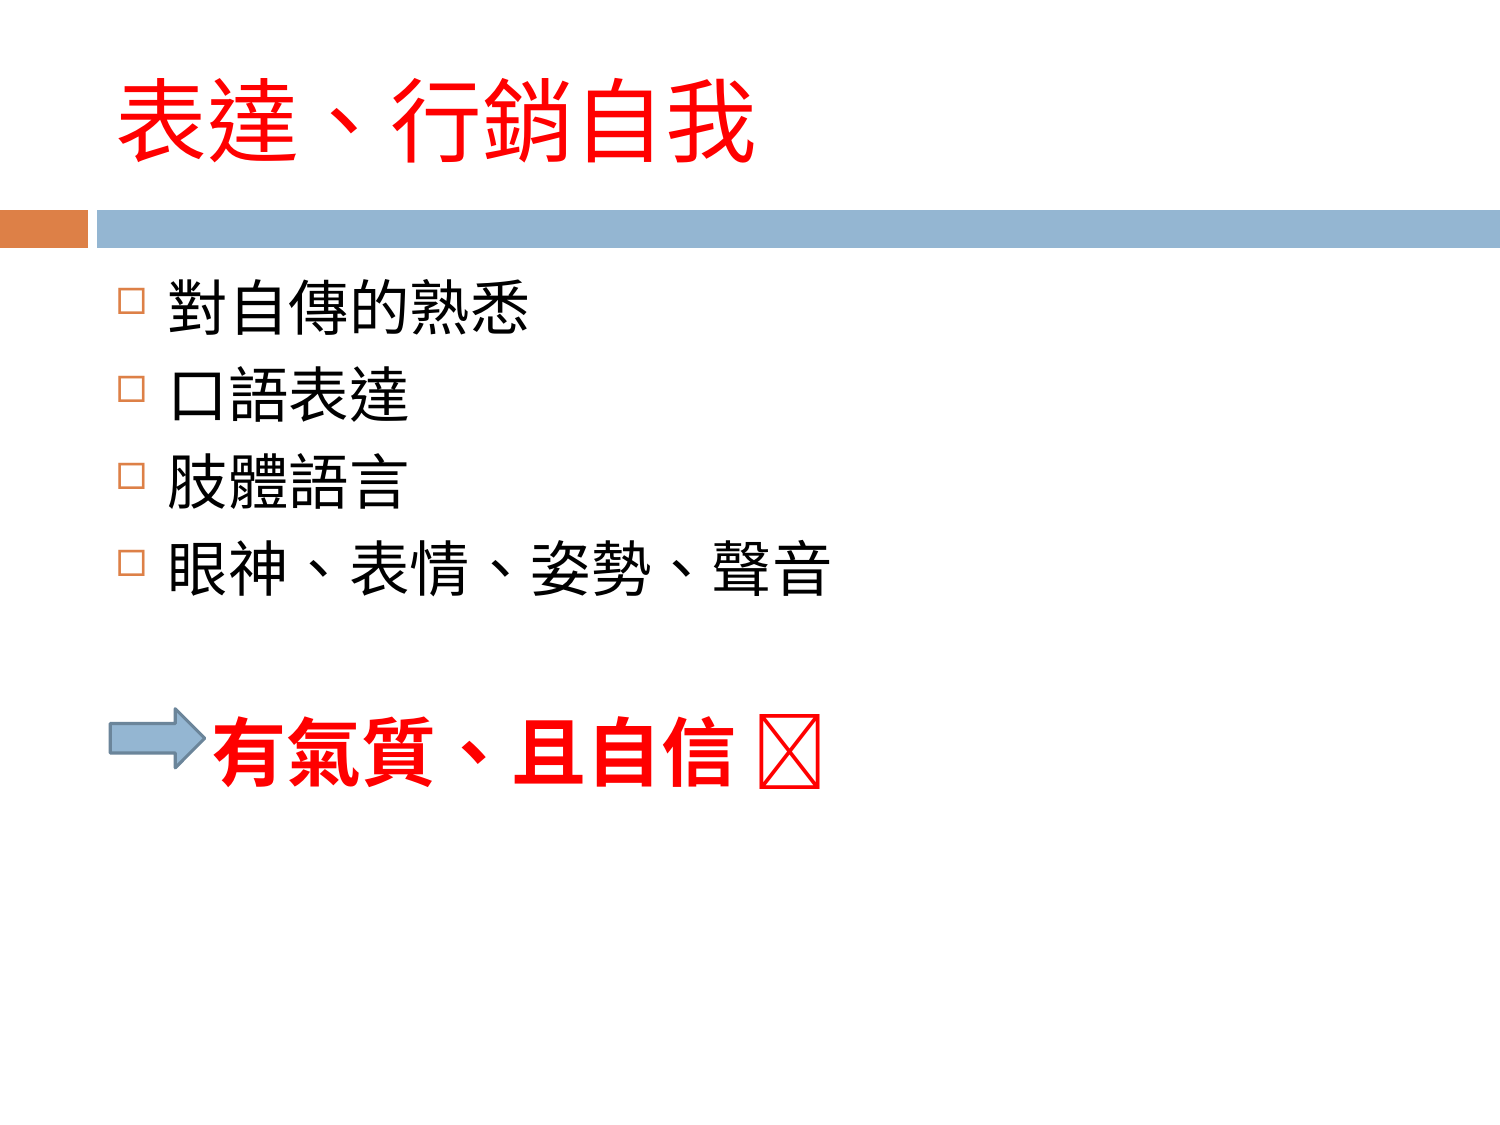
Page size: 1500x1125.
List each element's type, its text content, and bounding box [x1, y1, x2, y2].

text_box [110, 708, 205, 768]
list 對自傳的熟悉 口語表達 肢體語言 眼神、表情、姿勢、聲音 有氣質、且自信  [100, 262, 1438, 1000]
title 表達、行銷自我 [100, 37, 1438, 201]
